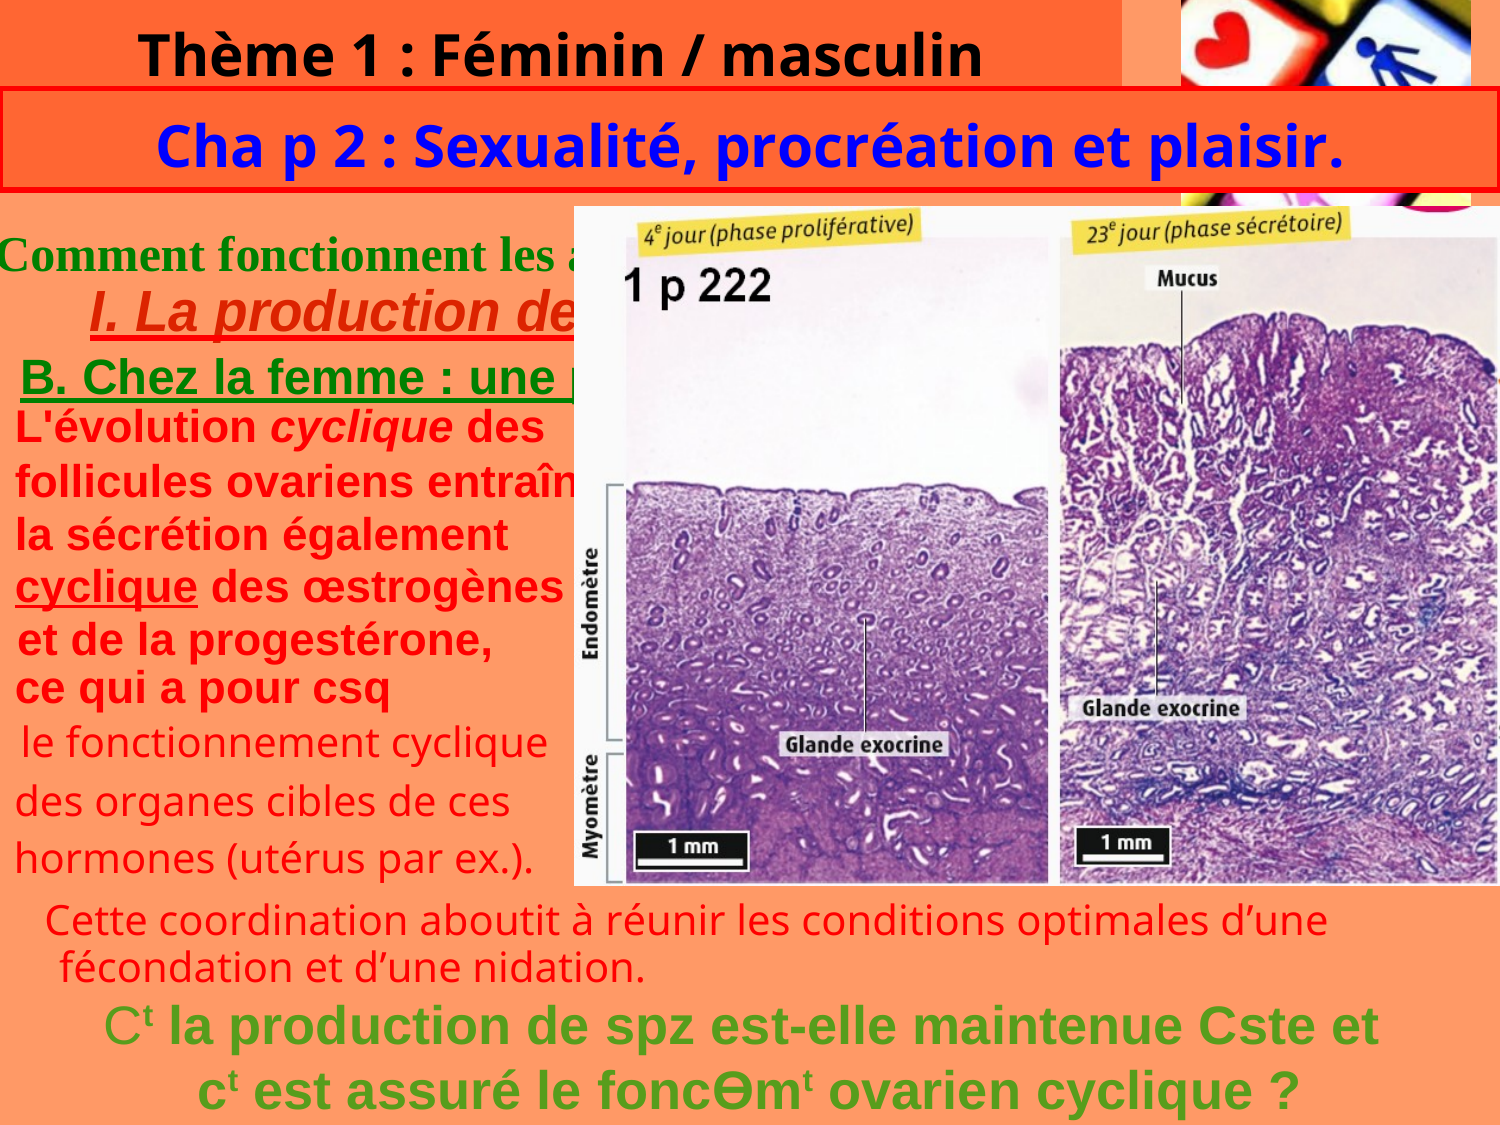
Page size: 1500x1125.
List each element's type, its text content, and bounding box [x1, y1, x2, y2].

text_box Thème 1 : Féminin / masculin [0, 0, 1122, 88]
text_box hormones (utérus par ex.). [0, 824, 574, 890]
text_box le fonctionnement cyclique [5, 708, 567, 774]
text_box Ct la production de spz est-elle maintenue Cste et ct est assuré le foncϴmt ovarien cyclique ? [0, 983, 1500, 1125]
text_box fécondation et d’une nidation. [44, 933, 680, 983]
text_box la sécrétion également [0, 514, 574, 549]
text_box et de la progestérone, [2, 602, 550, 673]
text_box Cette coordination aboutit à réunir les conditions optimales d’une [29, 885, 1477, 951]
picture [574, 191, 1500, 886]
picture [1181, 0, 1471, 88]
text_box ce qui a pour csq [0, 650, 443, 727]
text_box L'évolution cyclique des [0, 389, 574, 443]
text_box Cha p 2 : Sexualité, procréation et plaisir. [0, 88, 1500, 191]
chart [0, 225, 574, 343]
chart [0, 347, 574, 389]
text_box des organes cibles de ces [0, 767, 556, 824]
text_box cyclique des œstrogènes [0, 549, 574, 620]
text_box follicules ovariens entraîne [0, 443, 574, 514]
